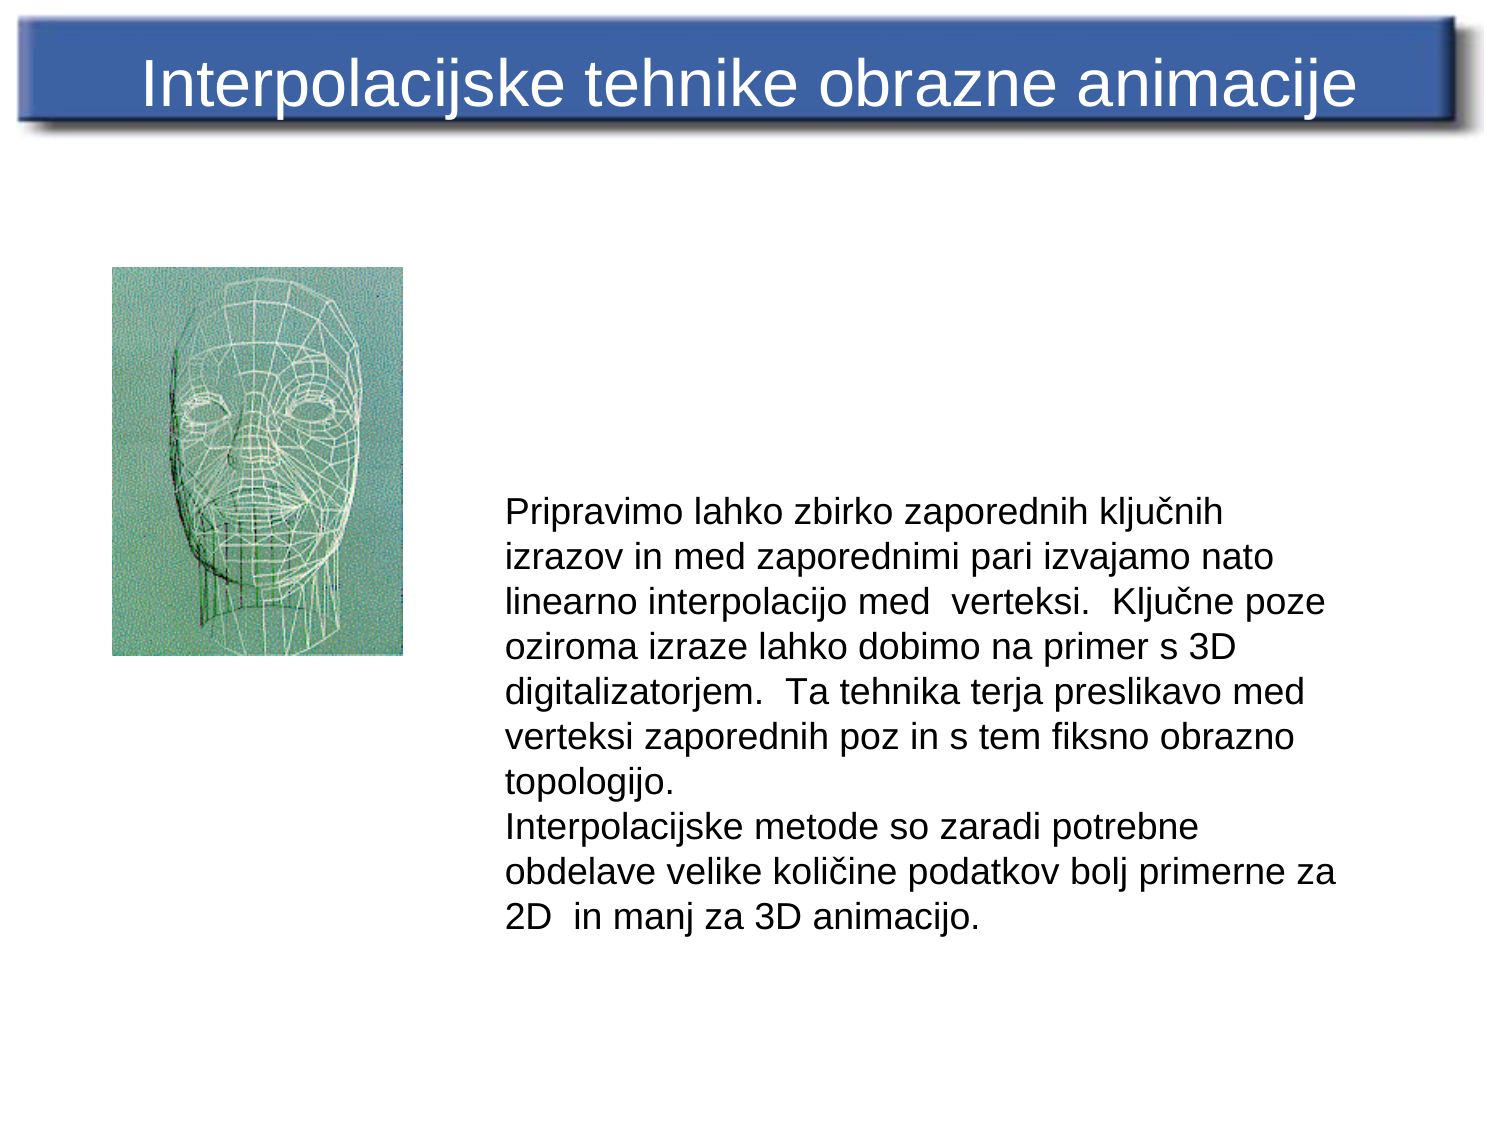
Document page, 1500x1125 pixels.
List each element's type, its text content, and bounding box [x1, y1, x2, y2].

text_box Pripravimo lahko zbirko zaporednih ključnih izrazov in med zaporednimi pari izvajamo nato linearno interpolacijo med verteksi. Ključne poze oziroma izraze lahko dobimo na primer s 3D digitalizatorjem. Ta tehnika terja preslikavo med verteksi zaporednih poz in s tem fiksno obrazno topologijo. Interpolacijske metode so zaradi potrebne obdelave velike količine podatkov bolj primerne za 2D in manj za 3D animacijo. [490, 479, 1353, 991]
picture [16, 13, 1484, 141]
title Interpolacijske tehnike obrazne animacije [75, 31, 1426, 128]
picture [112, 267, 403, 656]
